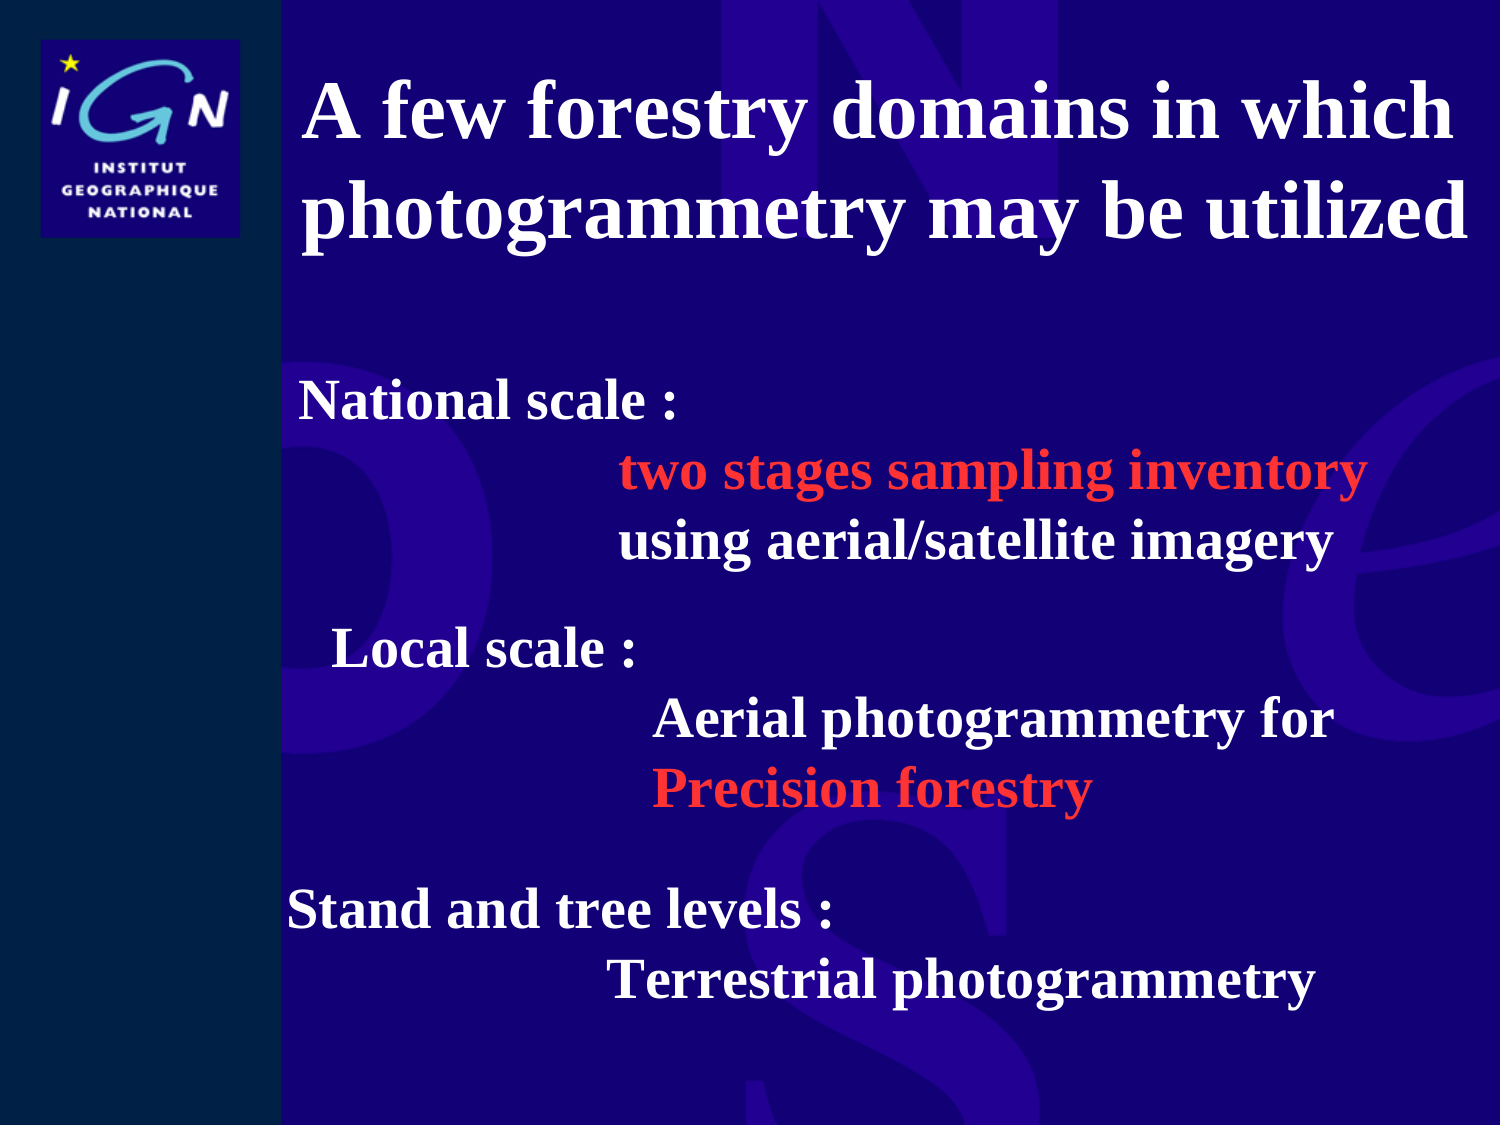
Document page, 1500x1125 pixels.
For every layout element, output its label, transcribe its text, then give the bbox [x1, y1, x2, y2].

text_box Local scale : Aerial photogrammetry for Precision forestry [316, 601, 1365, 827]
text_box National scale : two stages sampling inventory using aerial/satellite imagery [283, 353, 1399, 579]
text_box Stand and tree levels : Terrestrial photogrammetry [271, 862, 1347, 1018]
text_box A few forestry domains in which photogrammetry may be utilized [286, 47, 1492, 263]
picture [0, 0, 1500, 1125]
